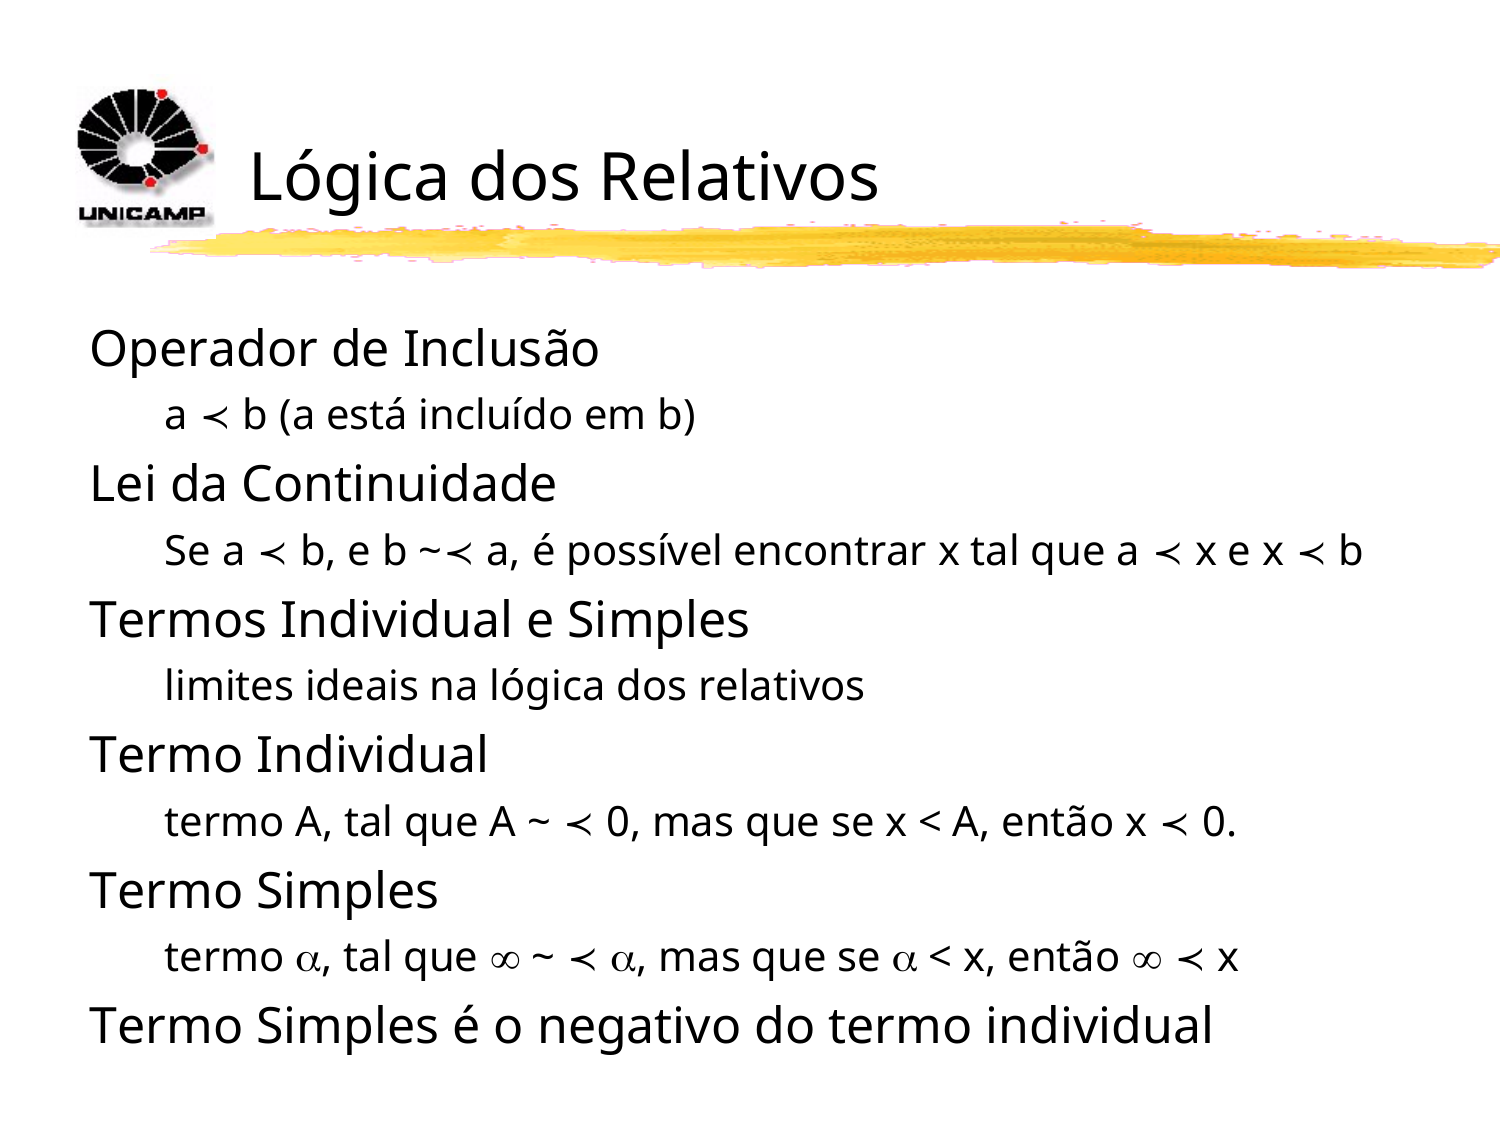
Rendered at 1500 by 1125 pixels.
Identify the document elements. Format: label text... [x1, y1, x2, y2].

picture [75, 74, 1500, 279]
title Lógica dos Relativos [233, 37, 1434, 225]
list Operador de Inclusão a  b (a está incluído em b) Lei da Continuidade Se a  b, e b ~ a, é possível encontrar x tal que a  x e x  b Termos Individual e Simples limites ideais na lógica dos relativos Termo Individual termo A, tal que A ~  0, mas que se x < A, então x  0. Termo Simples termo , tal que  ~  , mas que se  < x, então   x Termo Simples é o negativo do termo individual [74, 309, 1417, 994]
